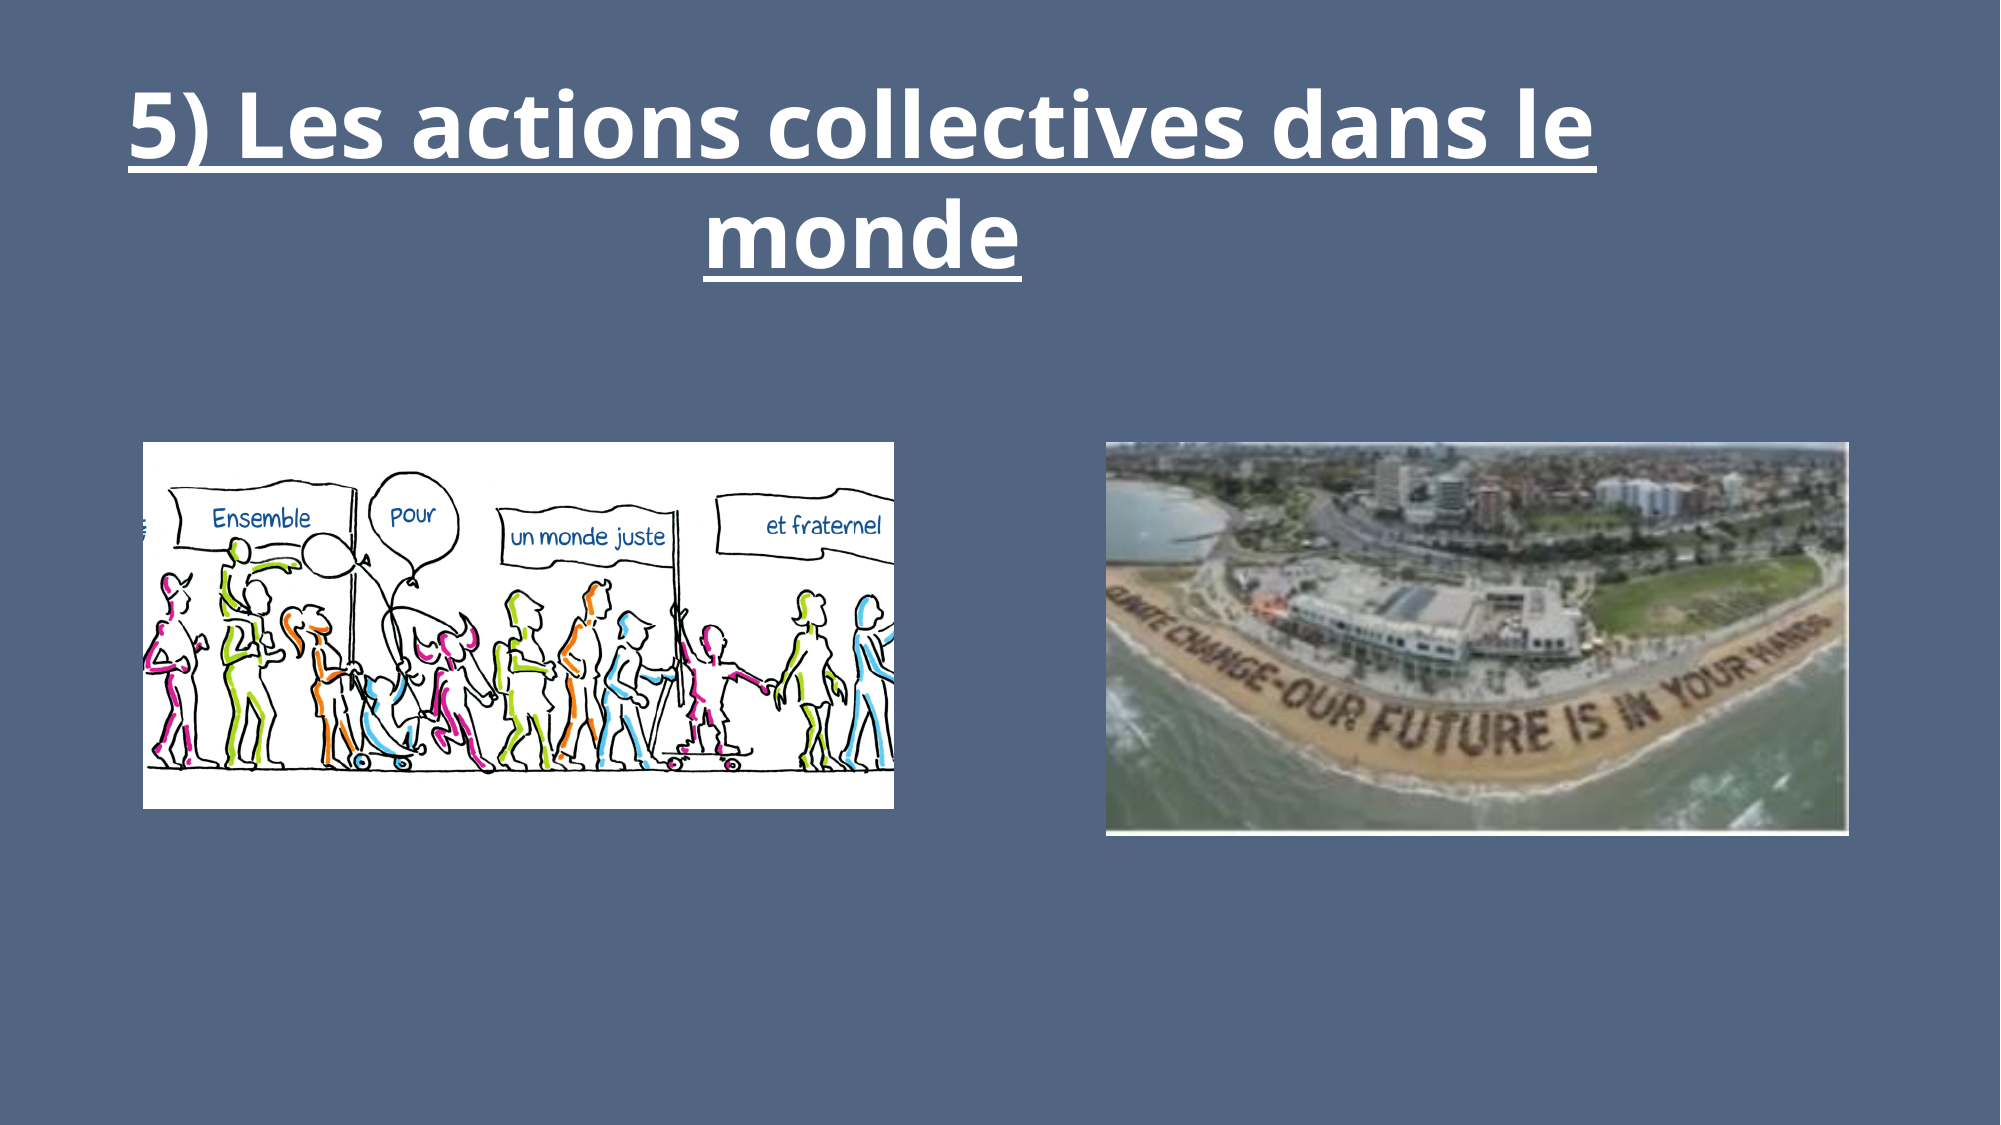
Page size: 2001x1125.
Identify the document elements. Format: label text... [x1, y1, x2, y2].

picture [143, 442, 894, 809]
picture [1106, 442, 1849, 836]
title 5) Les actions collectives dans le monde [0, 59, 1726, 278]
